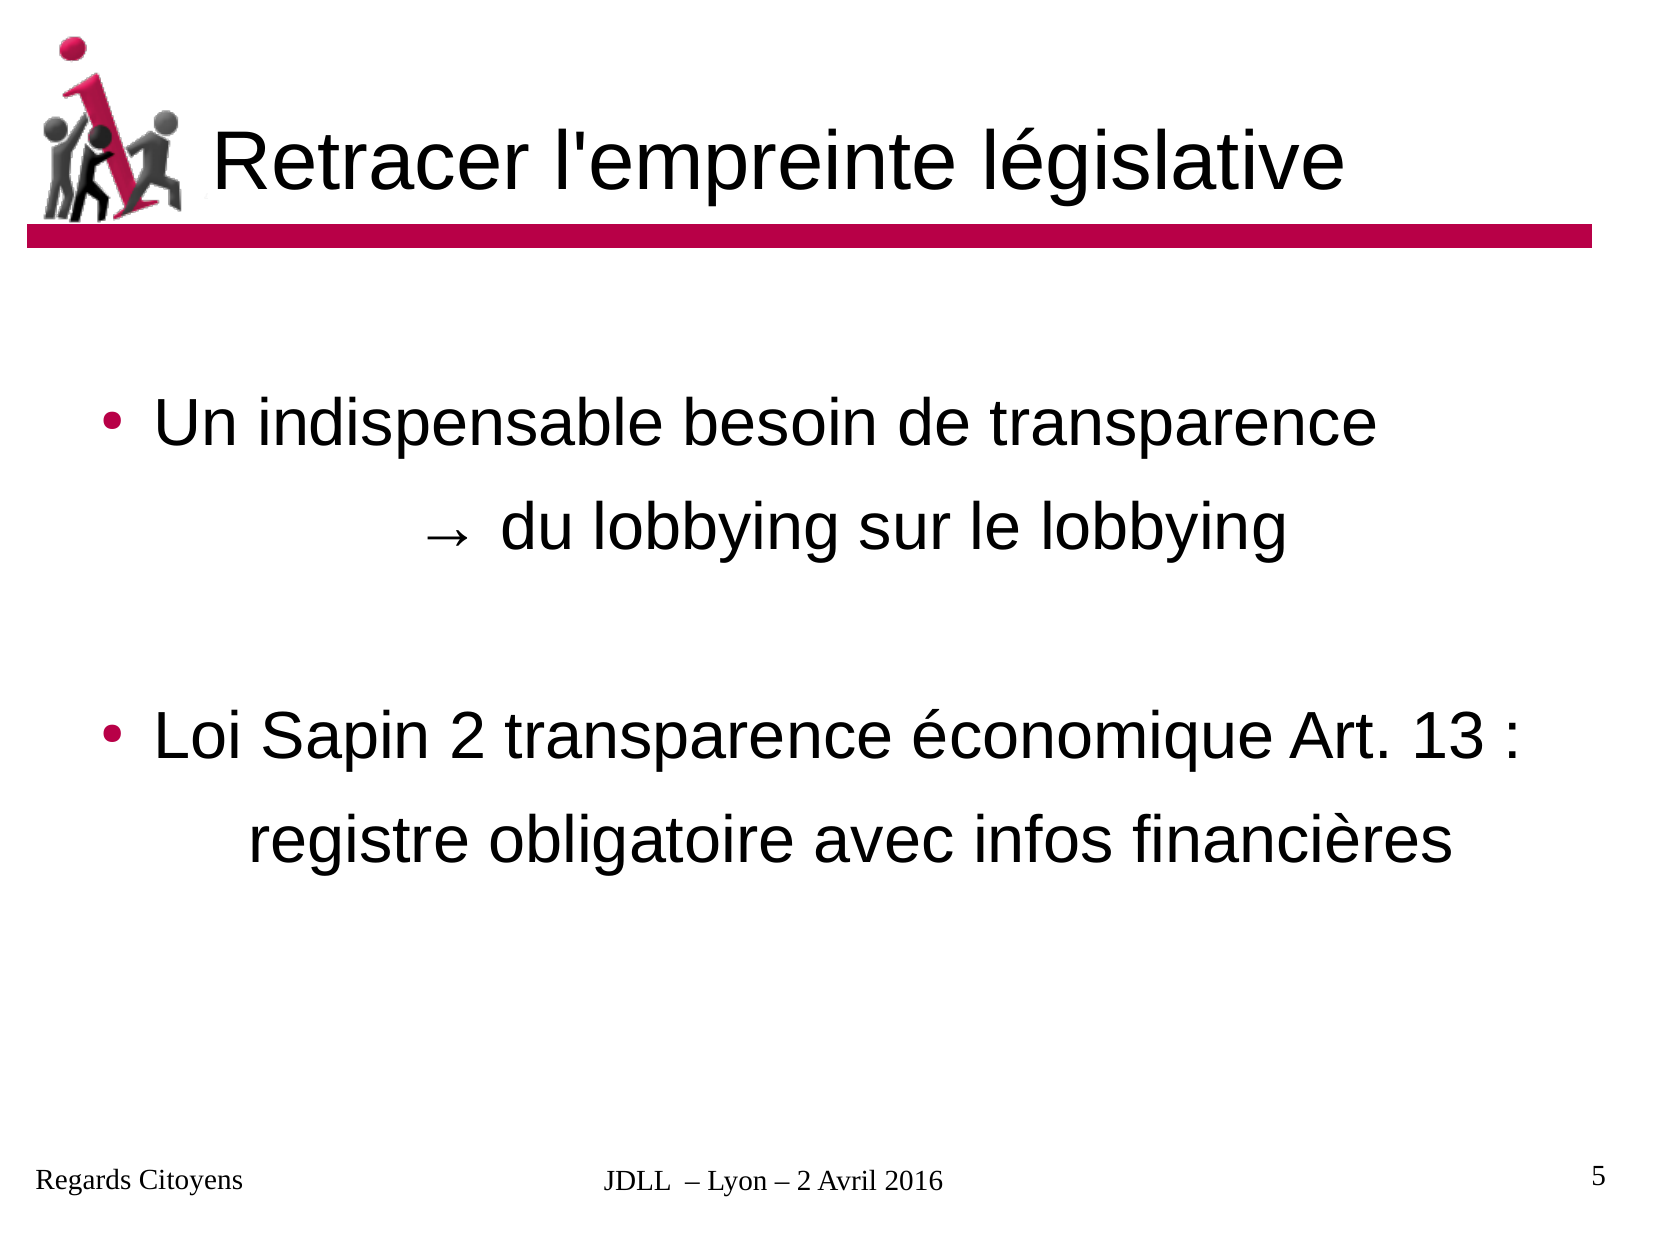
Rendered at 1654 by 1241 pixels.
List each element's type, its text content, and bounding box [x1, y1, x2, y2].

title Retracer l'empreinte législative [211, 64, 1623, 258]
picture [27, 31, 208, 224]
list Un indispensable besoin de transparence → du lobbying sur le lobbying Loi Sapin 2 transparence économique Art. 13 : registre obligatoire avec infos financières [82, 384, 1551, 1104]
